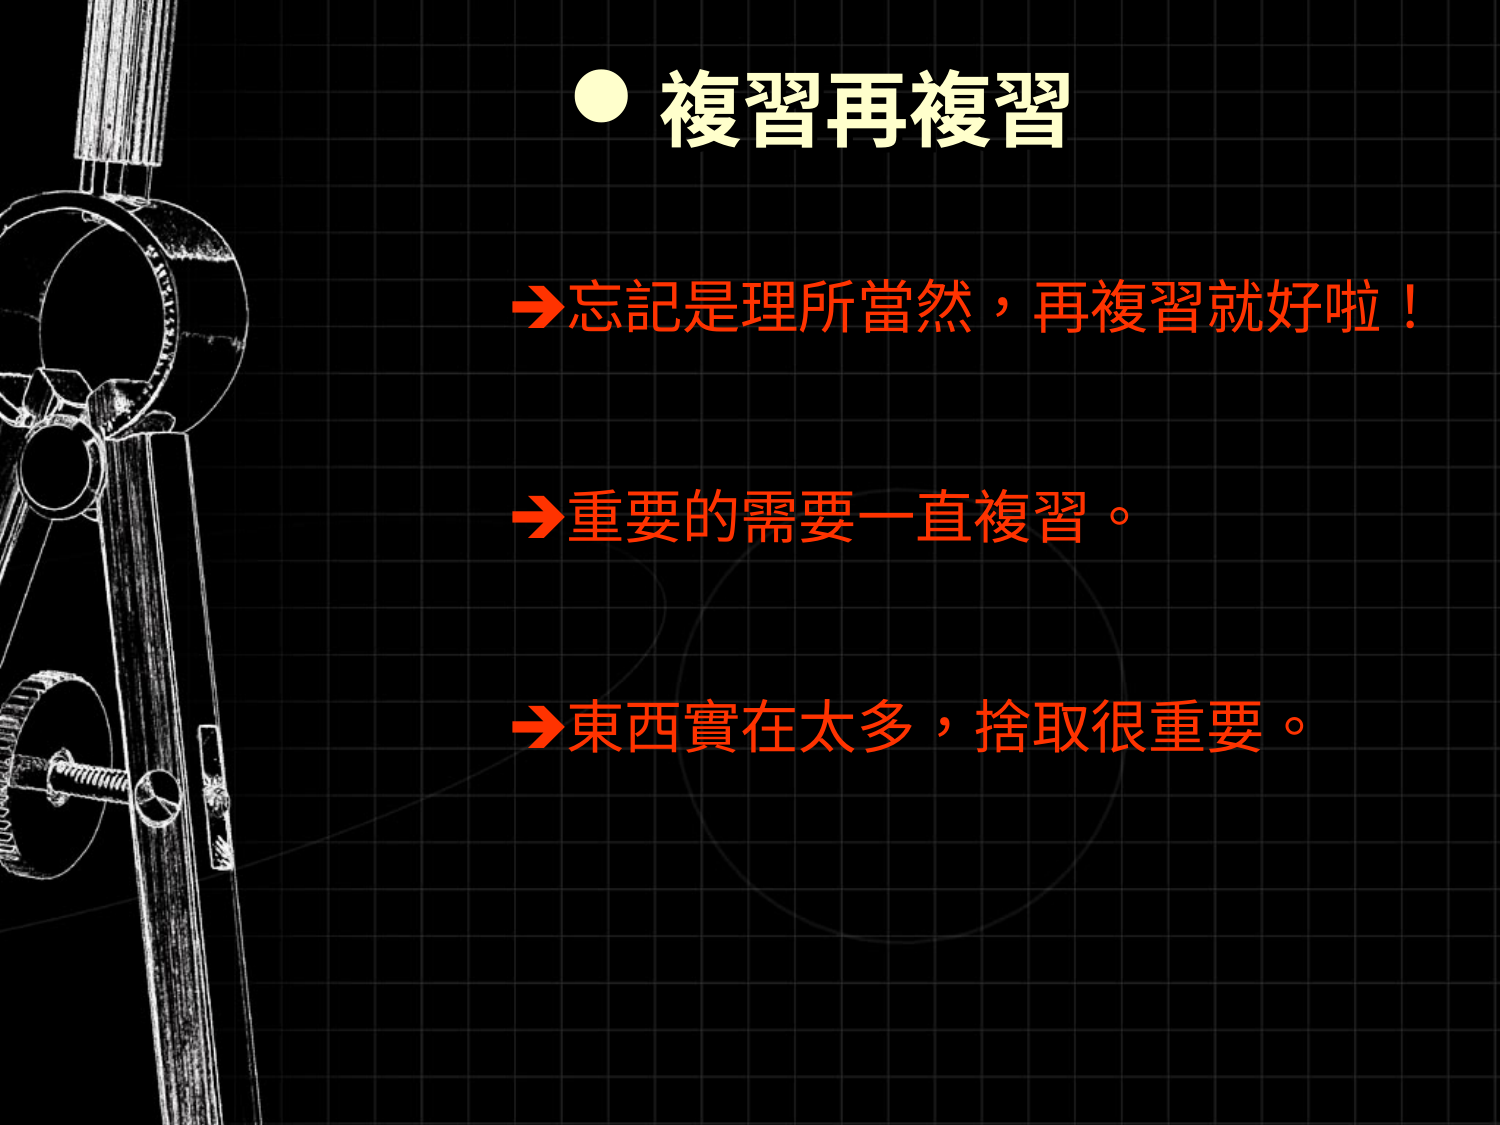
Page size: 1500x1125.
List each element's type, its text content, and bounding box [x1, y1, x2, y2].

text_box 忘記是理所當然，再複習就好啦！ 重要的需要一直複習。 東西實在太多，捨取很重要。 [500, 255, 1448, 775]
picture [0, 0, 1500, 1125]
text_box 複習再複習 [560, 42, 1084, 173]
